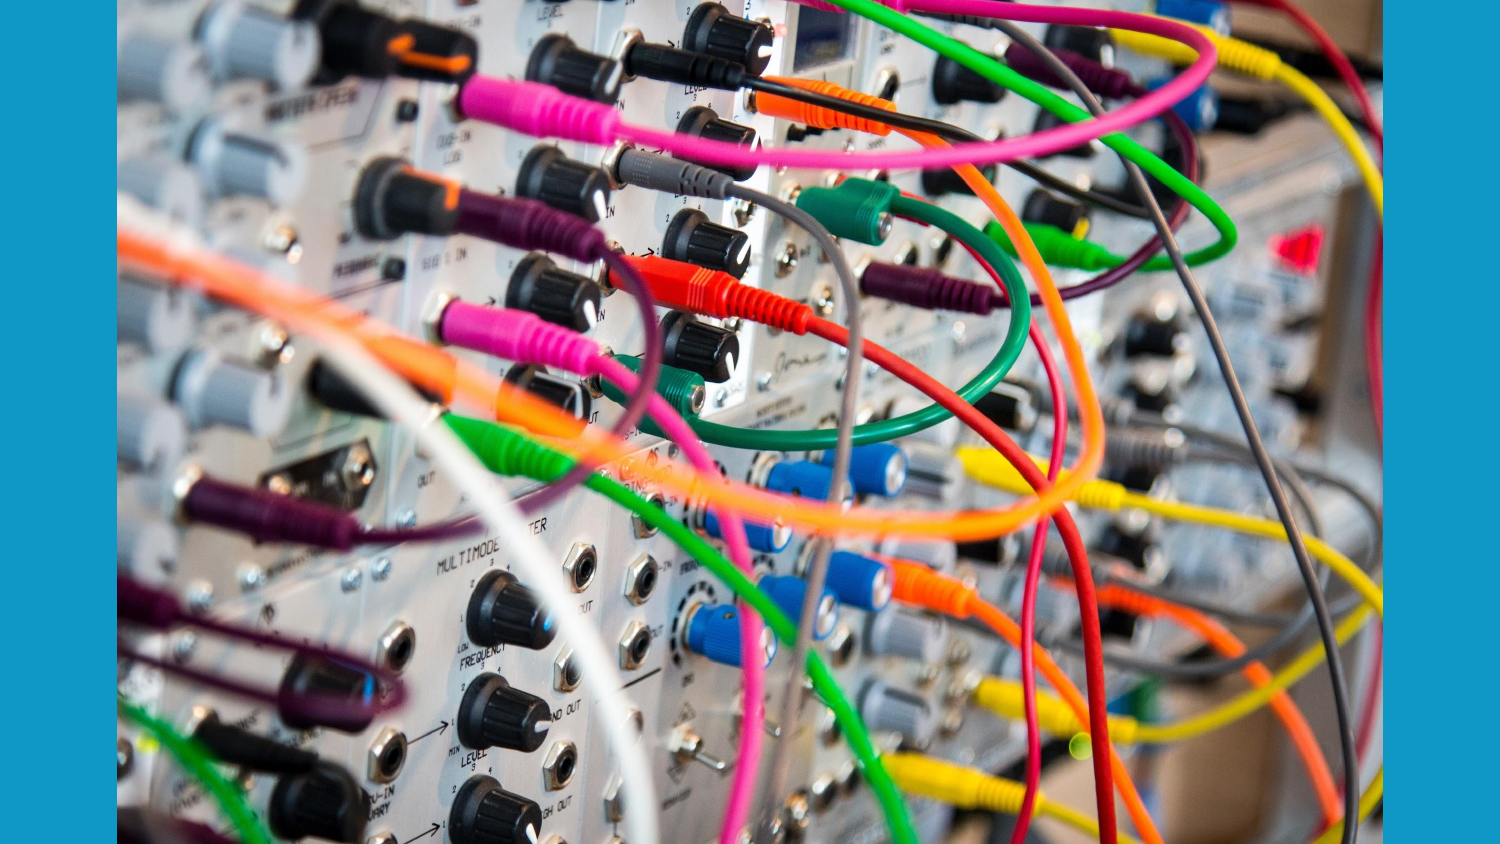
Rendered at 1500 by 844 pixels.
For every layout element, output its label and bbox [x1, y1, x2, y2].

picture [118, 0, 1382, 844]
